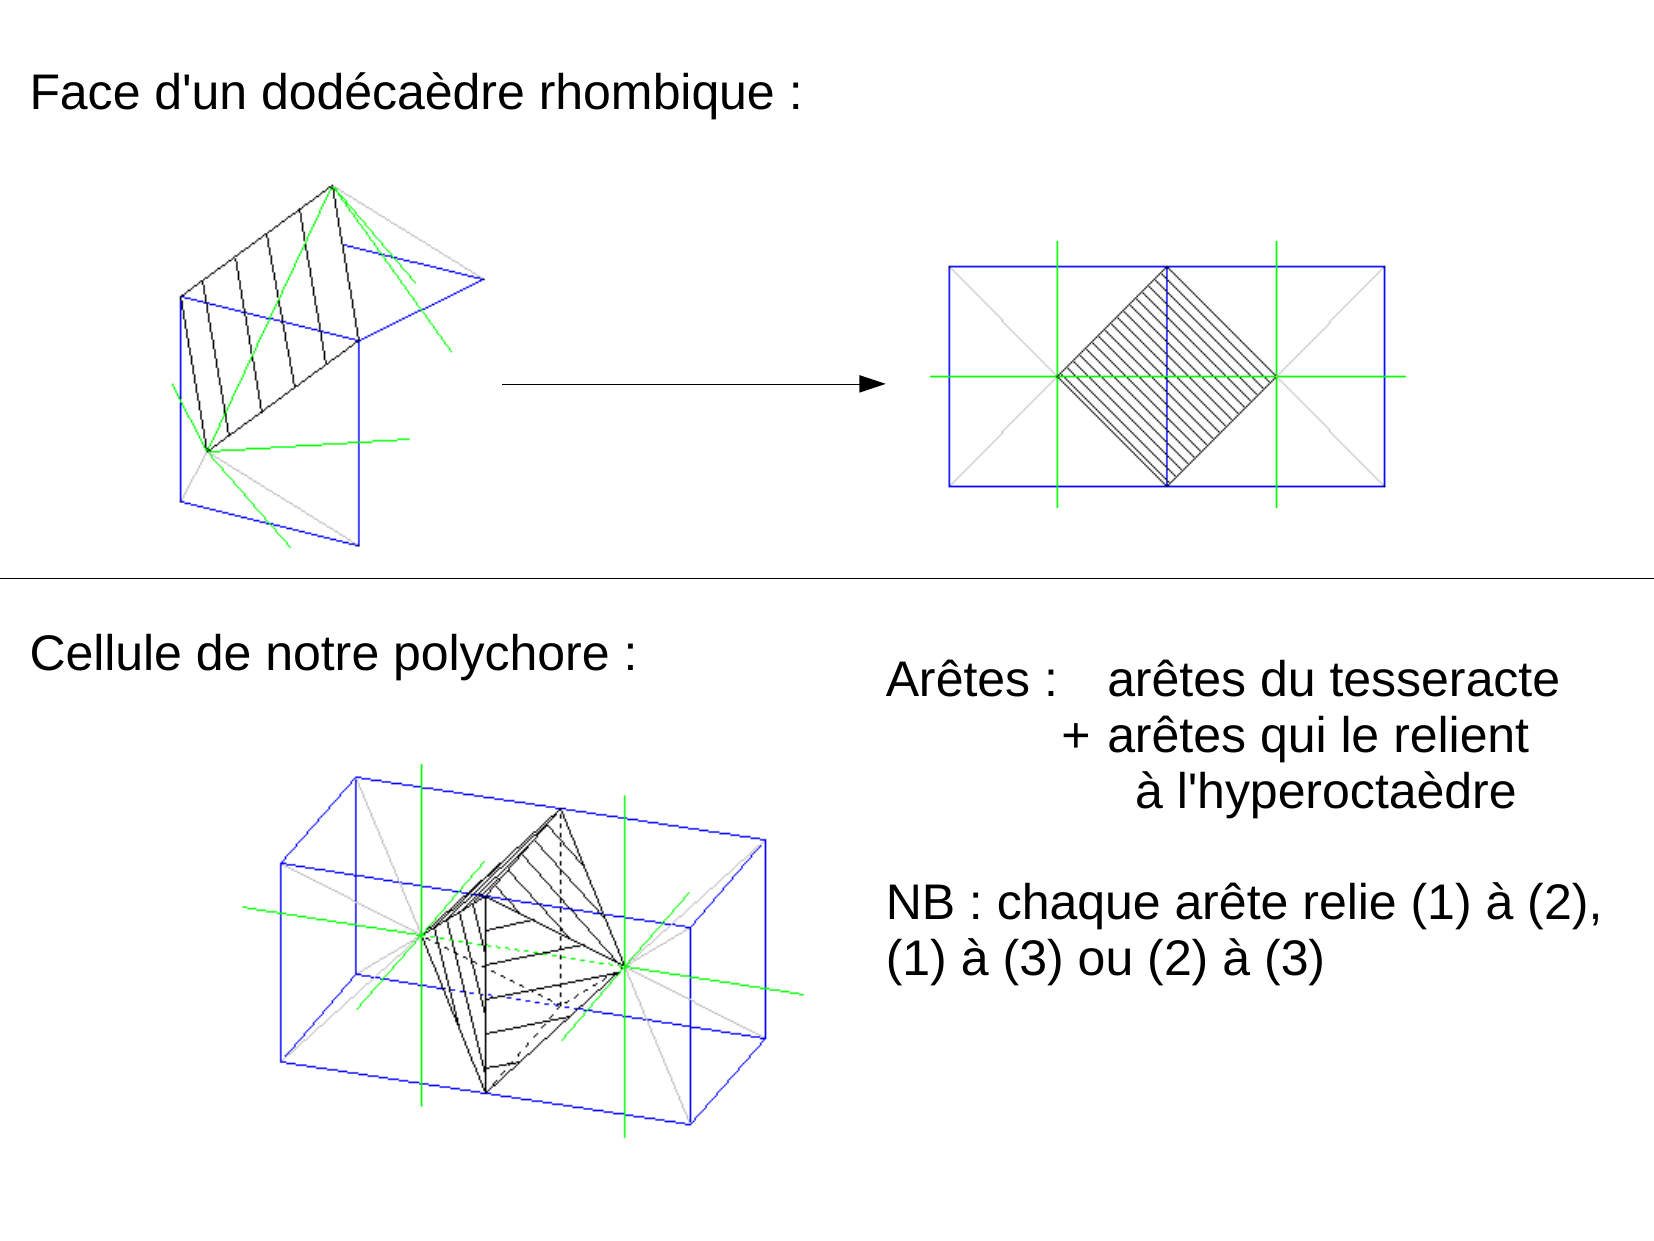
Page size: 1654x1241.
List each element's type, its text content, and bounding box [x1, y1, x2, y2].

picture [930, 241, 1406, 508]
text_box Cellule de notre polychore : [29, 603, 827, 703]
text_box Arêtes : arêtes du tesseracte + arêtes qui le relient à l'hyperoctaèdre NB : chaque arête relie (1) à (2), (1) à (3) ou (2) à (3) [885, 649, 1625, 1211]
picture [152, 174, 496, 564]
picture [235, 758, 815, 1146]
text_box Face d'un dodécaèdre rhombique : [29, 42, 827, 142]
